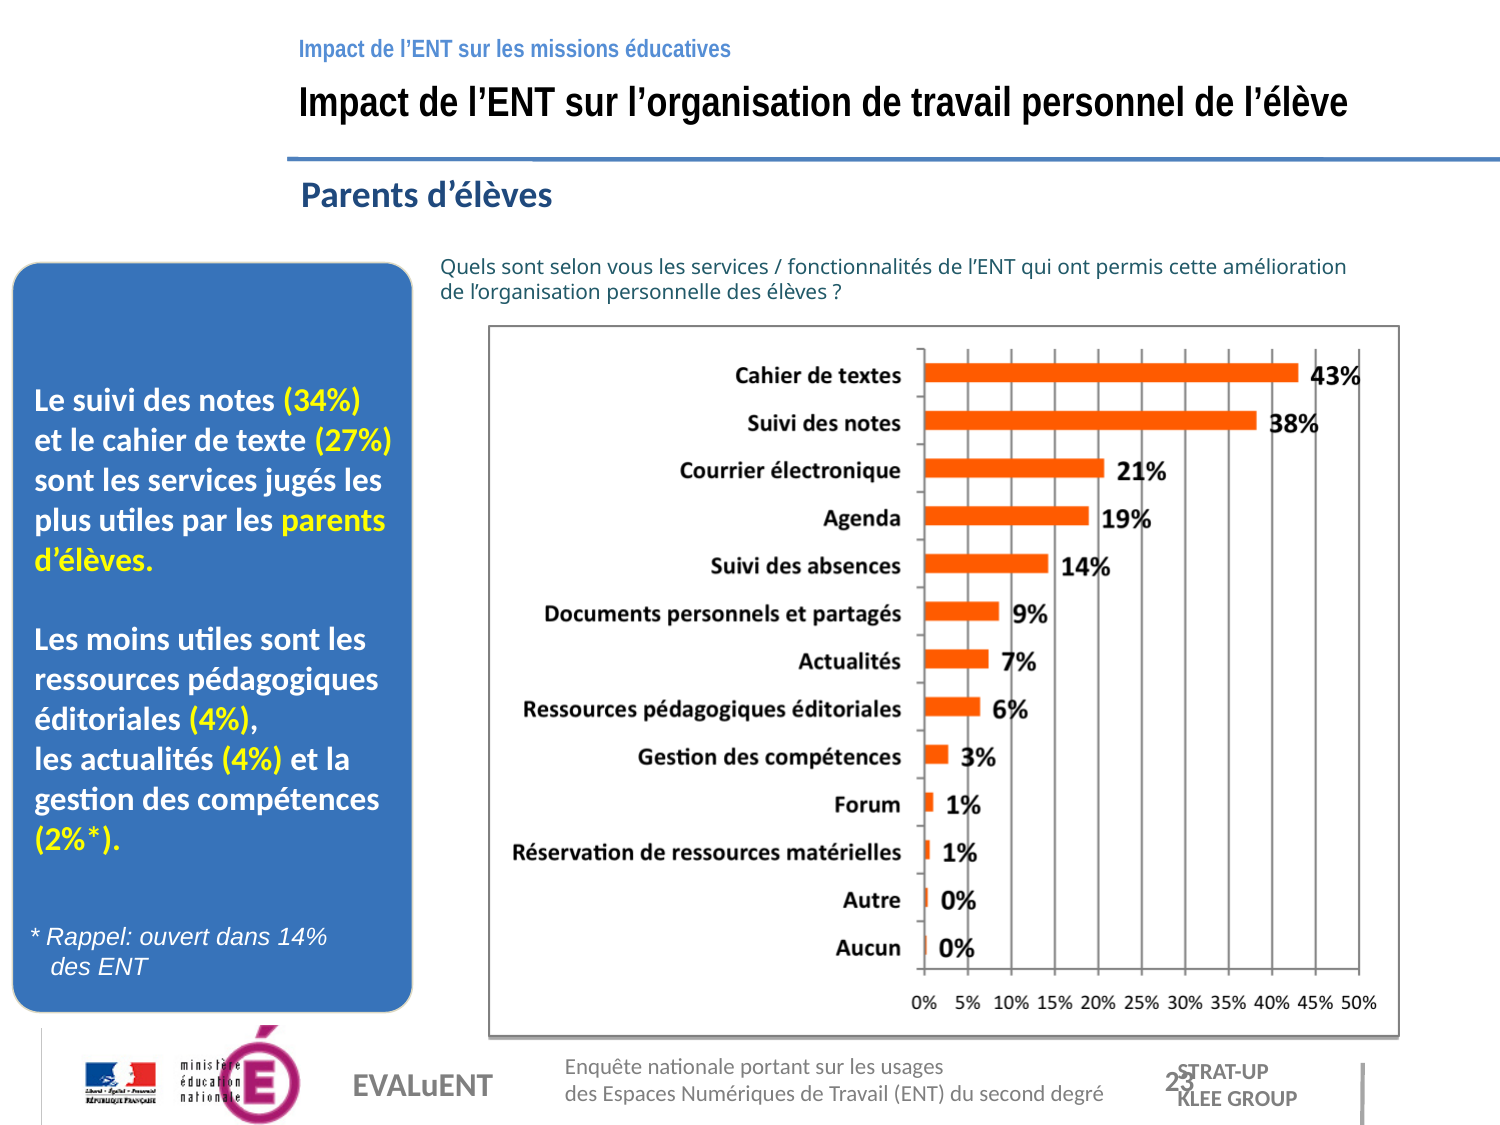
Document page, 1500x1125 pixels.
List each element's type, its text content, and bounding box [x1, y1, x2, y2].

text_box * Rappel: ouvert dans 14% des ENT [14, 912, 352, 989]
picture [487, 324, 1401, 1038]
text_box Le suivi des notes (34%) et le cahier de texte (27%) sont les services jugés les plus utiles par les parents d’élèves. Les moins utiles sont les ressources pédagogiques éditoriales (4%), les actualités (4%) et la gestion des compétences (2%*). [12, 262, 413, 1013]
text_box Quels sont selon vous les services / fonctionnalités de l’ENT qui ont permis cette amélioration de l’organisation personnelle des élèves ? [425, 245, 1500, 315]
text_box Impact de l’ENT sur les missions éducatives Impact de l’ENT sur l’organisation de travail personnel de l’élève [284, 25, 1500, 100]
text_box Parents d’élèves [286, 162, 571, 224]
text_box [1074, 1050, 1426, 1110]
